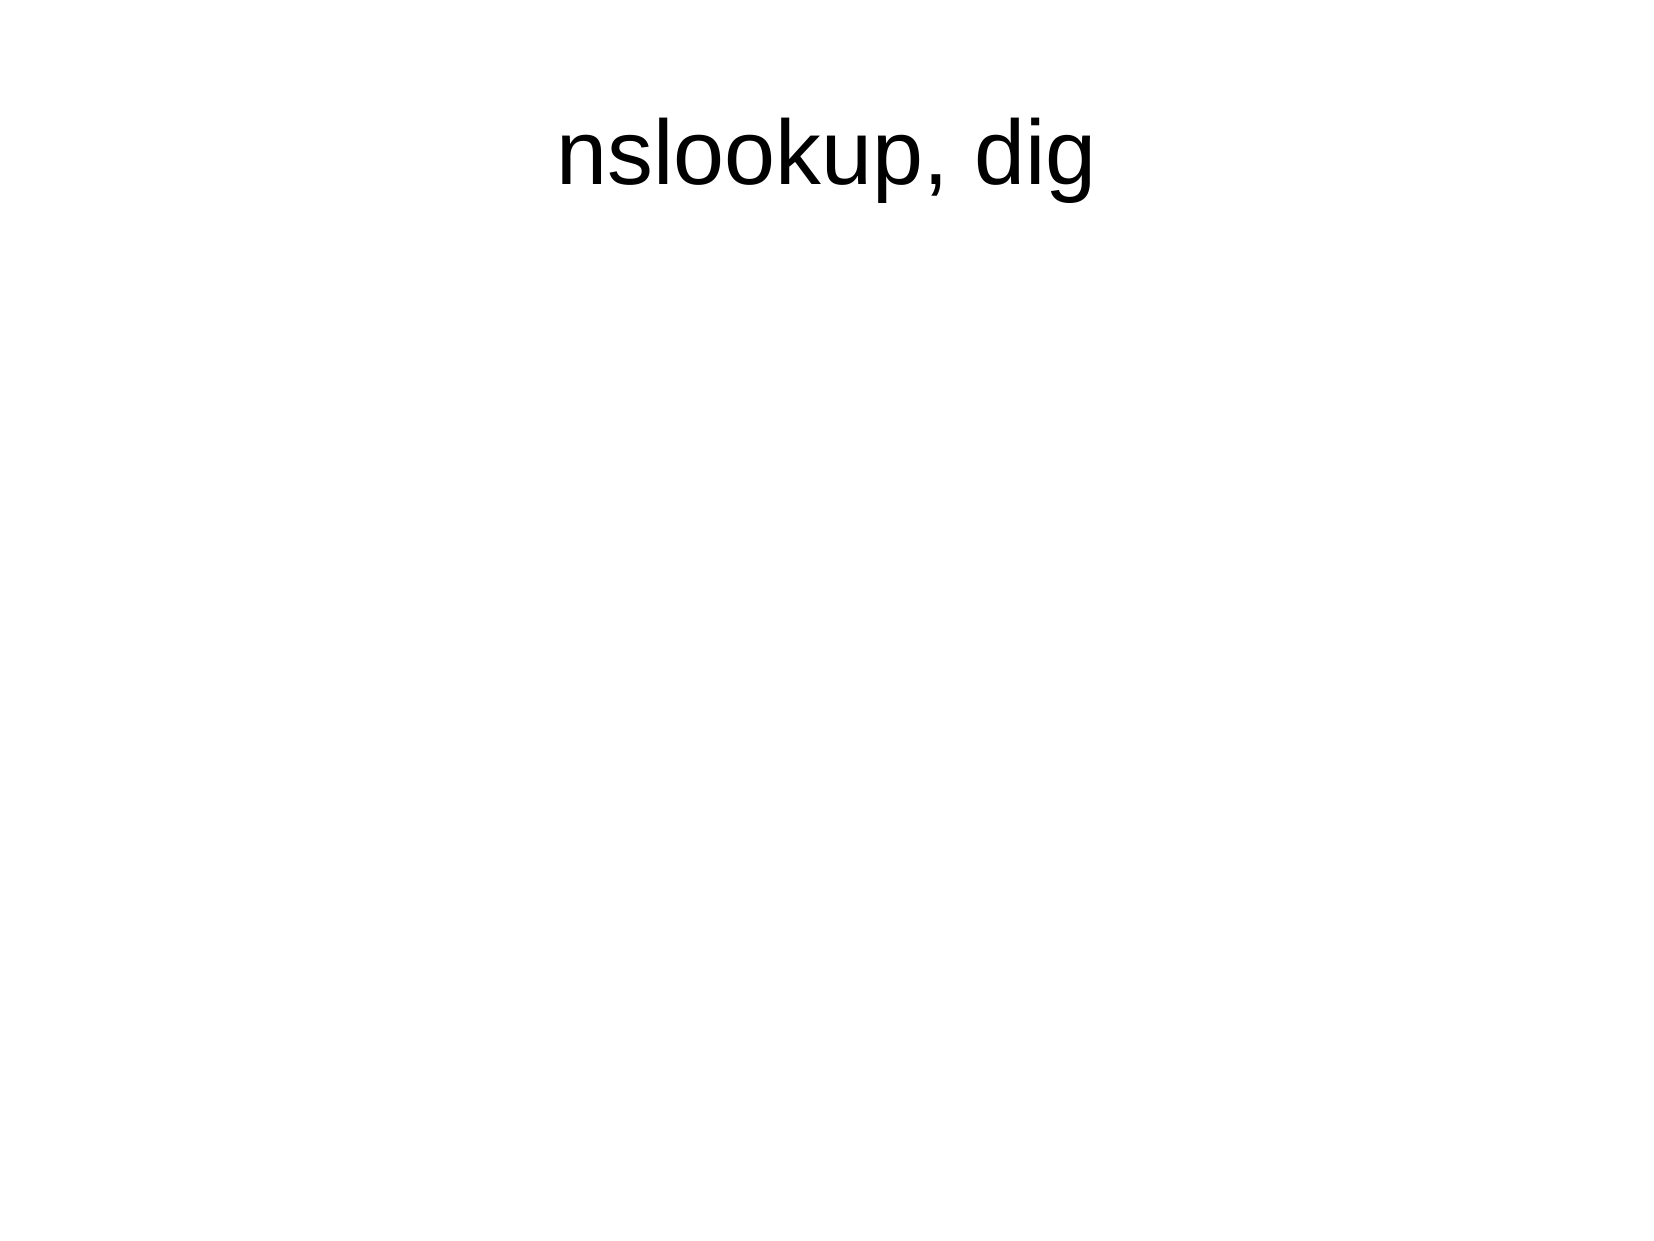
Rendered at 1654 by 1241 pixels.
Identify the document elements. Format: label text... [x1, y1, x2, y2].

title nslookup, dig [82, 49, 1571, 257]
